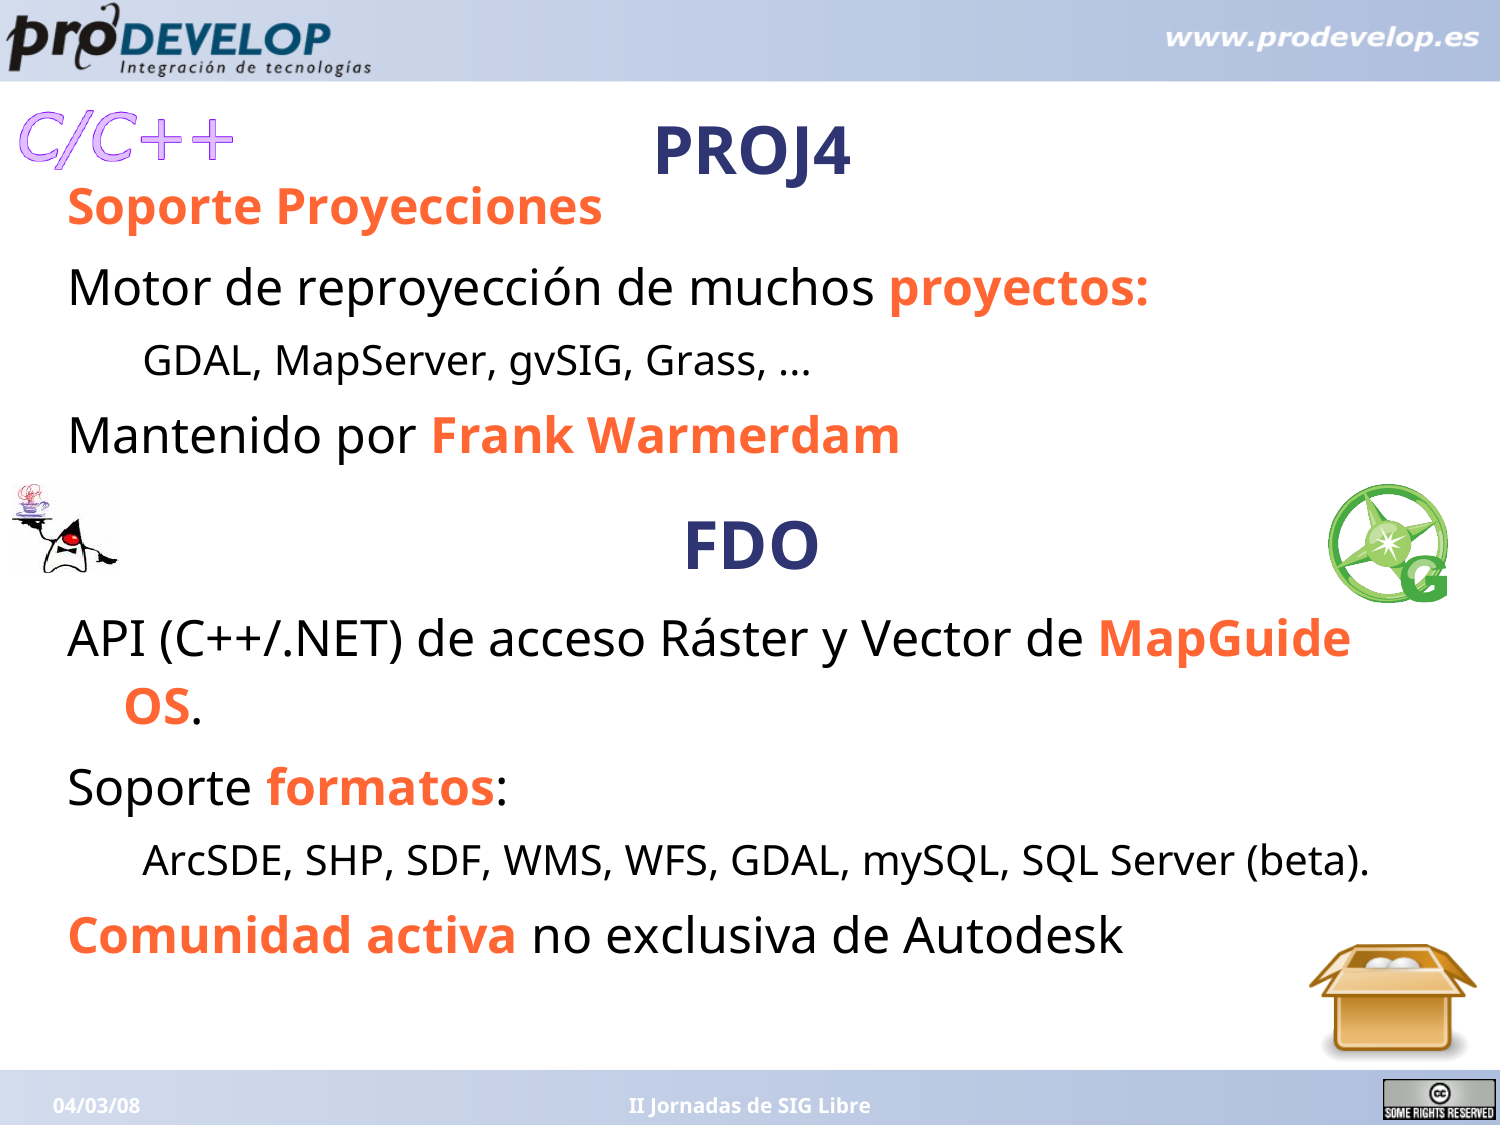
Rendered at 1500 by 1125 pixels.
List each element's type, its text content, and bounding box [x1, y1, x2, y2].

list Soporte Proyecciones Motor de reproyección de muchos proyectos: GDAL, MapServer, gvSIG, Grass, ... Mantenido por Frank Warmerdam [67, 171, 1477, 496]
picture [0, 0, 1500, 1125]
title PROJ4 [76, 61, 1427, 171]
list API (C++/.NET) de acceso Ráster y Vector de MapGuide OS. Soporte formatos: ArcSDE, SHP, SDF, WMS, WFS, GDAL, mySQL, SQL Server (beta). Comunidad activa no exclusiva de Autodesk [67, 602, 1418, 1064]
title FDO [76, 457, 1427, 602]
title FDO [1418, 603, 1427, 631]
